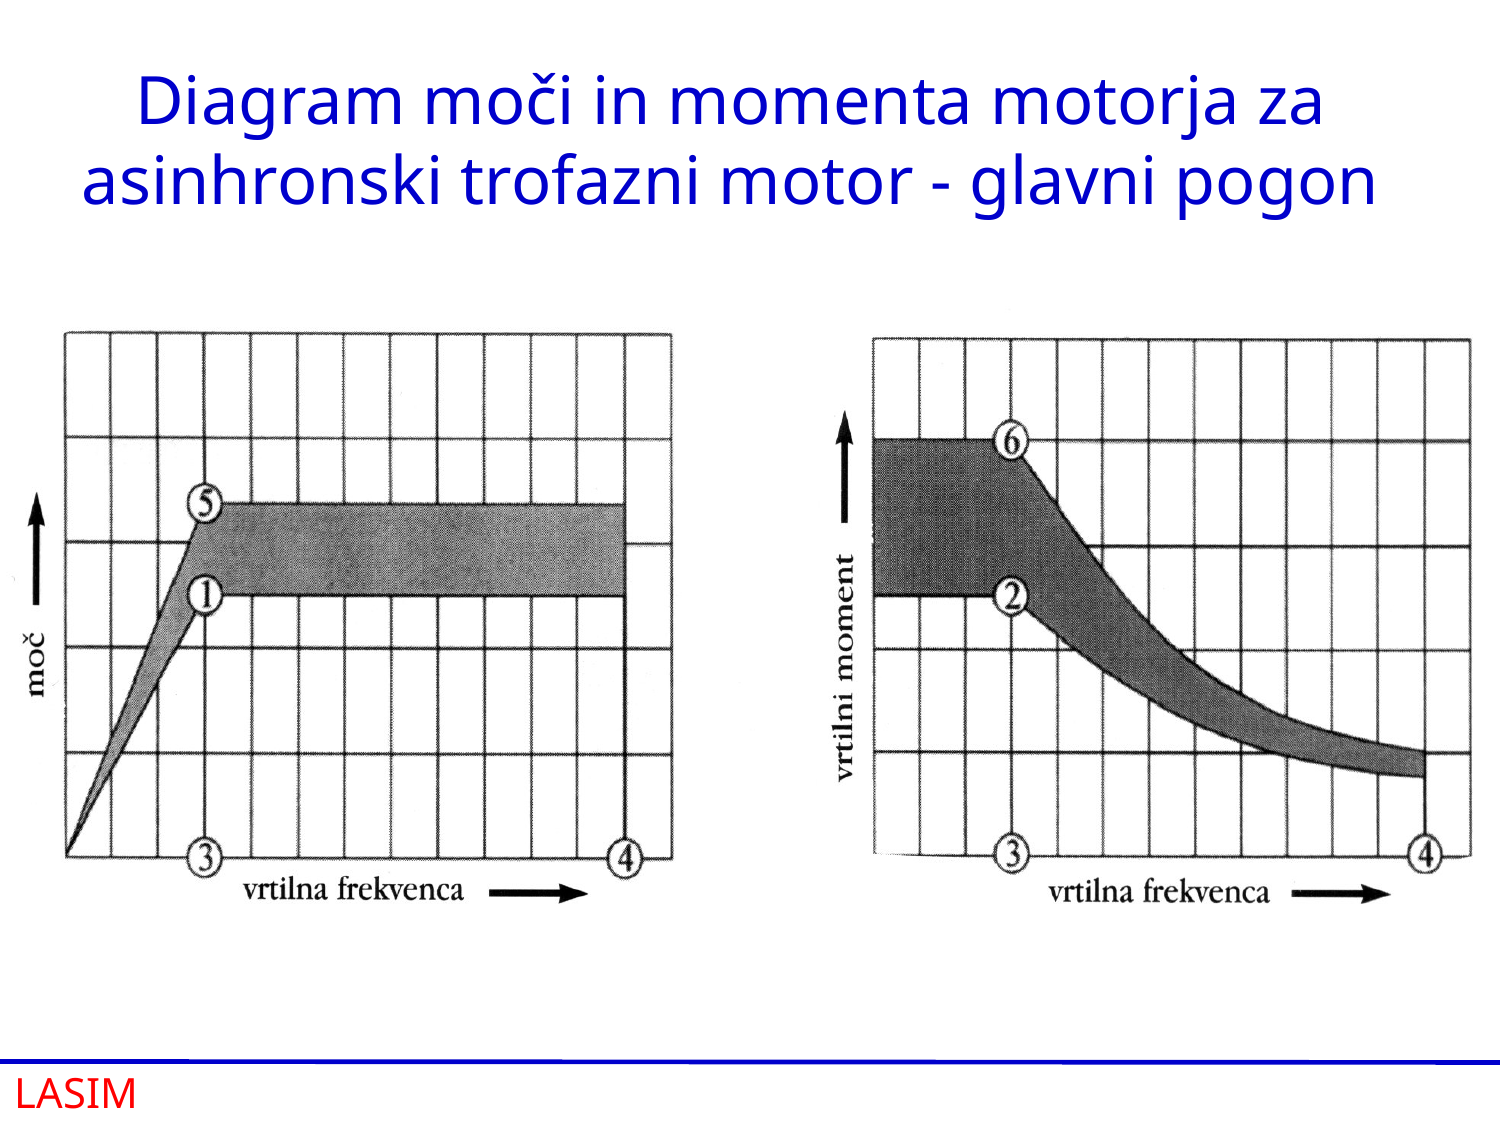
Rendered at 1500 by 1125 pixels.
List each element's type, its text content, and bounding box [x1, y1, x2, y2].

title Diagram moči in momenta motorja za asinhronski trofazni motor - glavni pogon [37, 50, 1425, 225]
picture [0, 299, 1500, 923]
